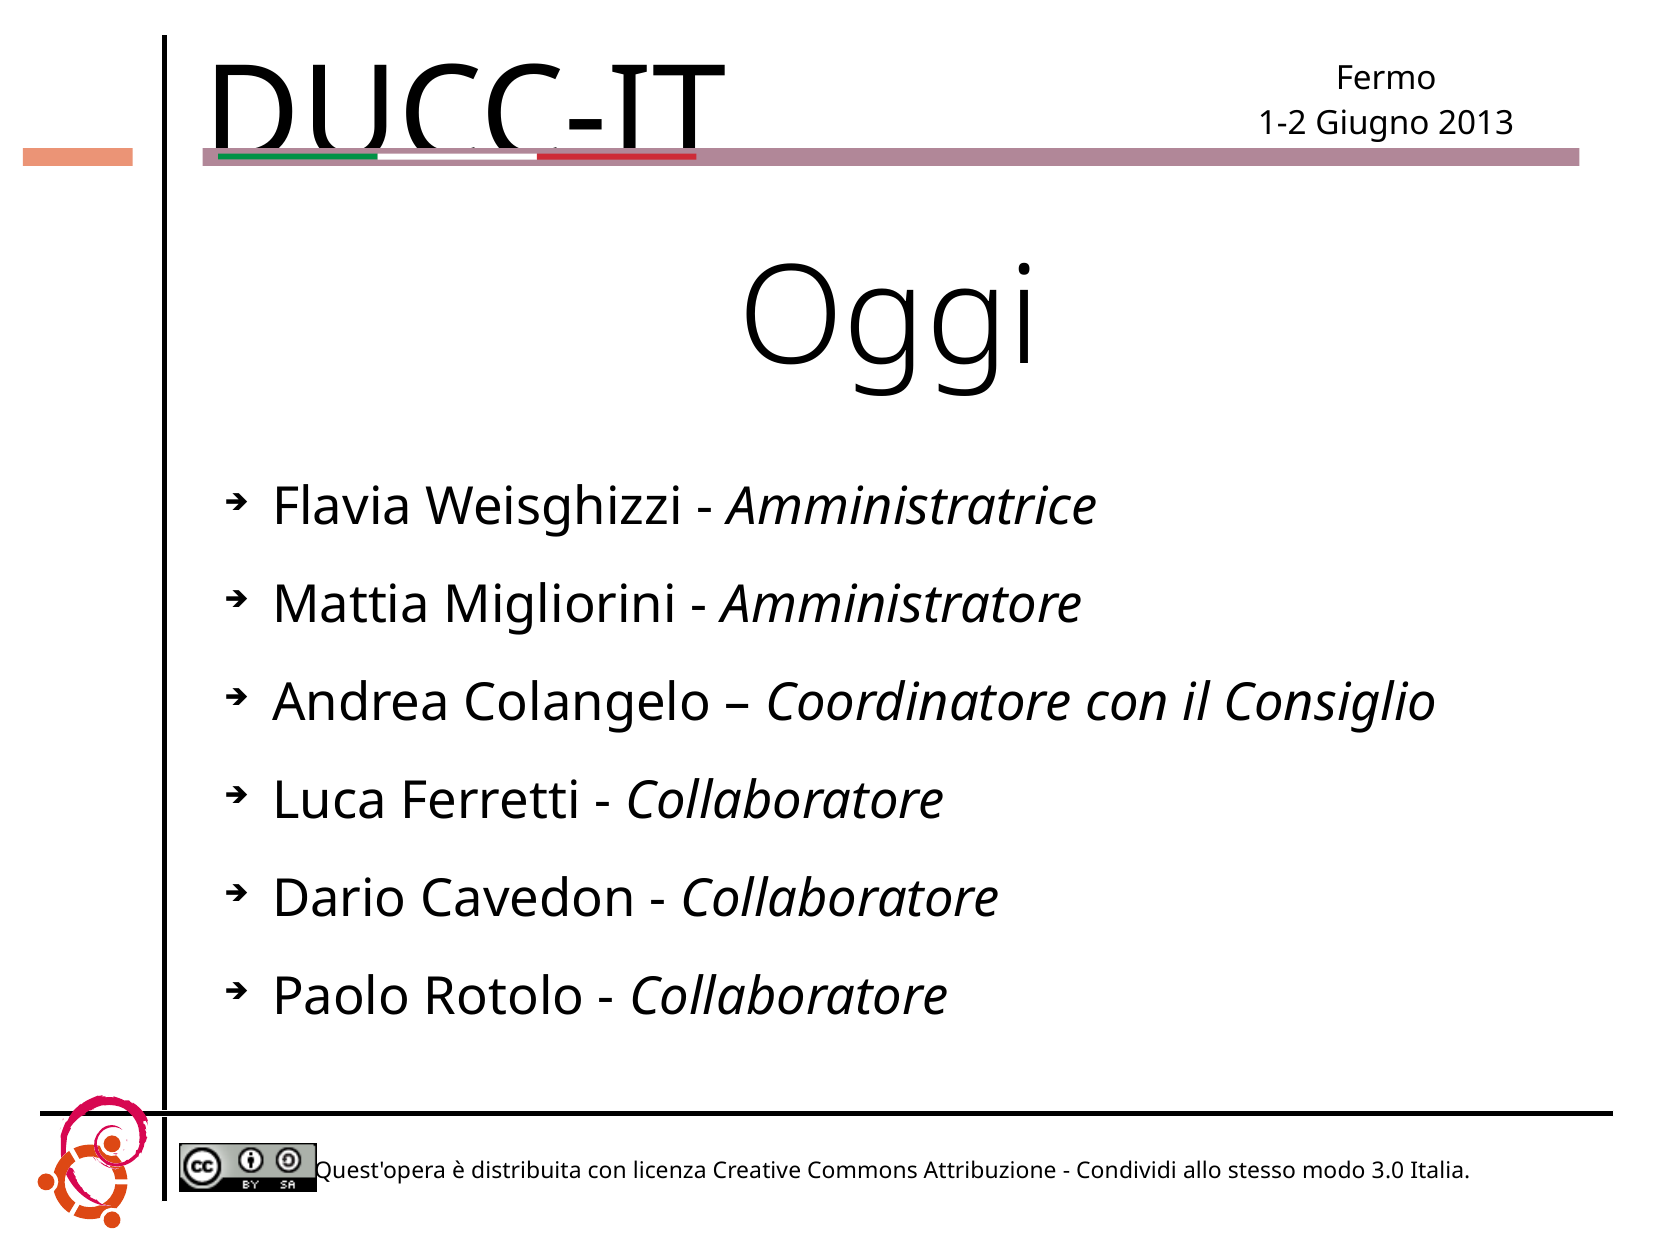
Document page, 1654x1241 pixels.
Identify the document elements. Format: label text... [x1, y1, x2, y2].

text_box [103, 1211, 121, 1229]
picture [179, 1143, 317, 1192]
text_box Fermo 1-2 Giugno 2013 [1243, 46, 1519, 136]
text_box [37, 1173, 55, 1191]
title Oggi [208, 206, 1571, 415]
text_box [22, 148, 133, 166]
text_box Quest'opera è distribuita con licenza Creative Commons Attribuzione - Condividi allo stesso modo 3.0 Italia. [323, 1146, 1464, 1188]
text_box DUCC-IT [188, 10, 715, 175]
text_box [202, 148, 1580, 166]
list Flavia Weisghizzi - Amministratrice Mattia Migliorini - Amministratore Andrea Colangelo – Coordinatore con il Consiglio Luca Ferretti - Collaboratore Dario Cavedon - Collaboratore Paolo Rotolo - Collaboratore [208, 468, 1571, 1037]
text_box [39, 34, 1614, 1220]
